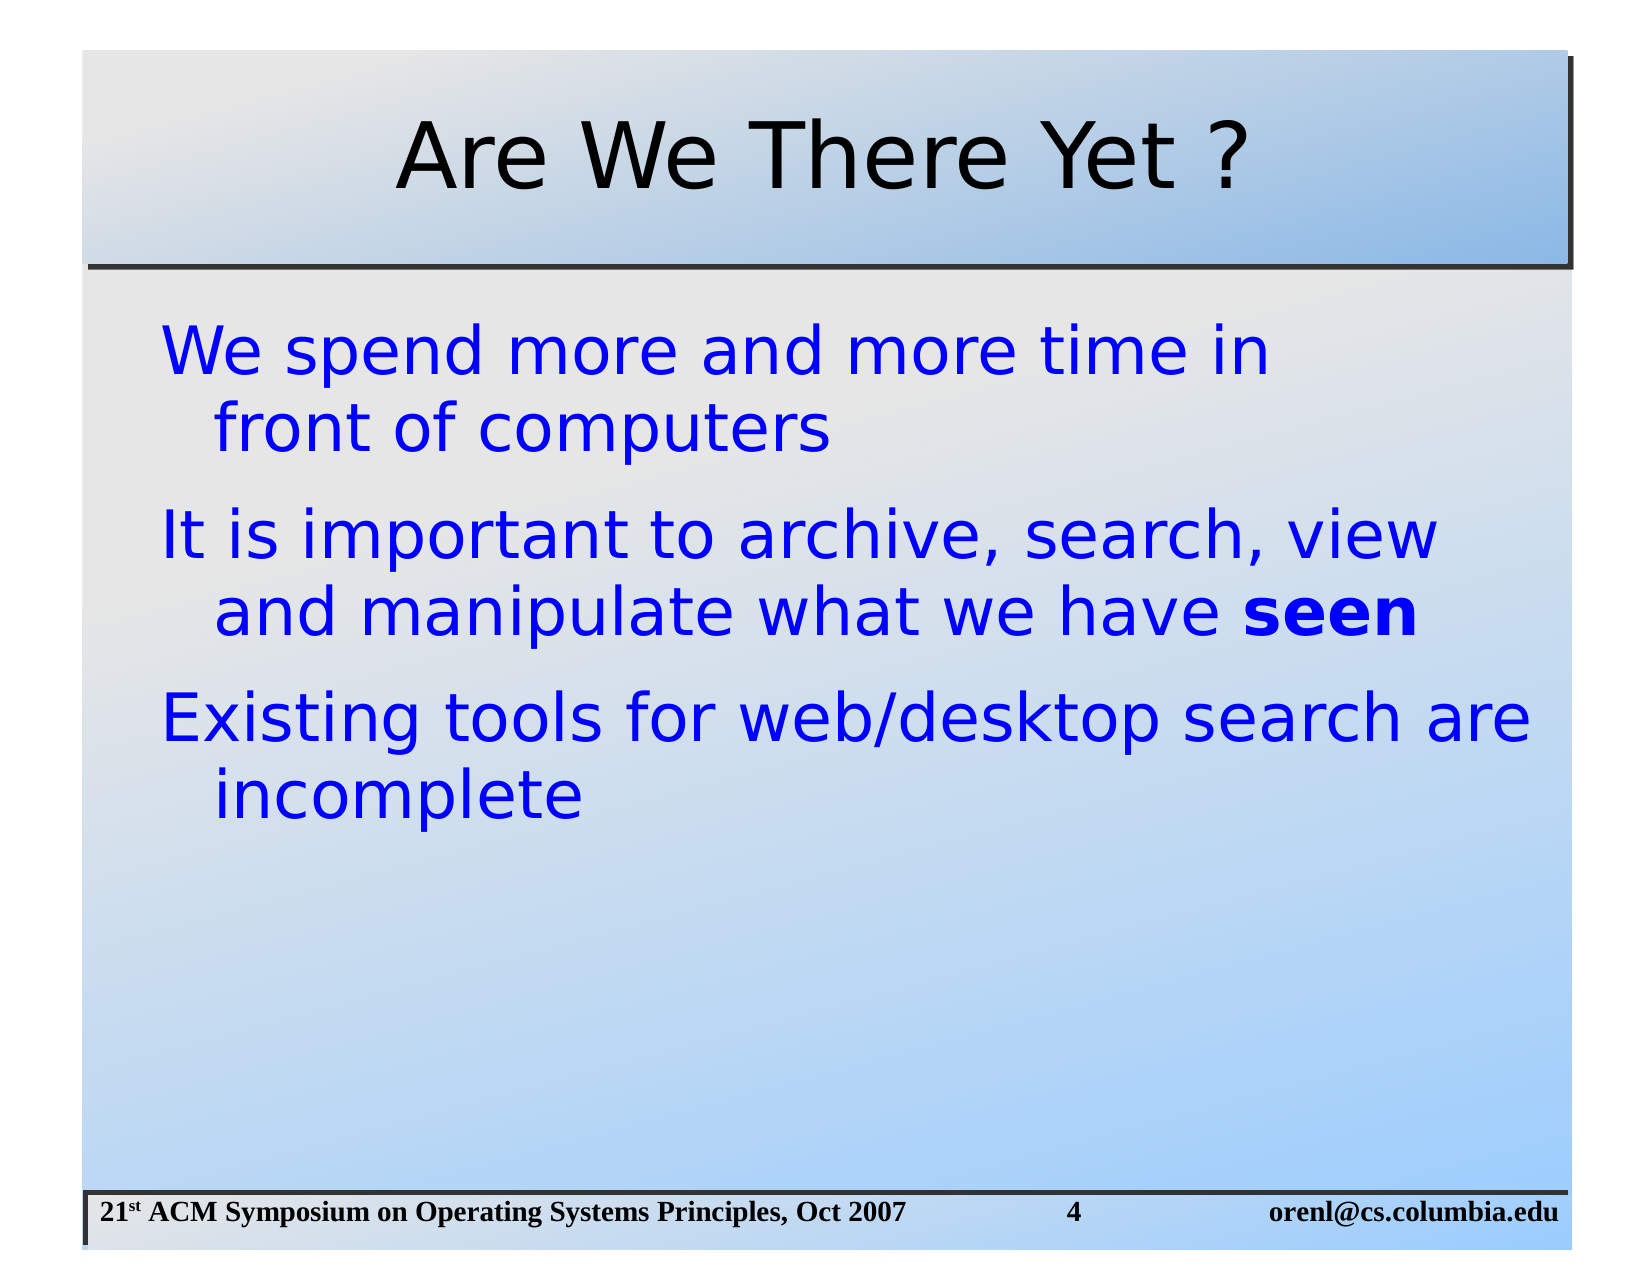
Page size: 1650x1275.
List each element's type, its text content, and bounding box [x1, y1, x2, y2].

list We spend more and more time in front of computers It is important to archive, search, view and manipulate what we have seen Existing tools for web/desktop search are incomplete [82, 298, 1568, 1140]
title Are We There Yet ? [82, 58, 1568, 257]
